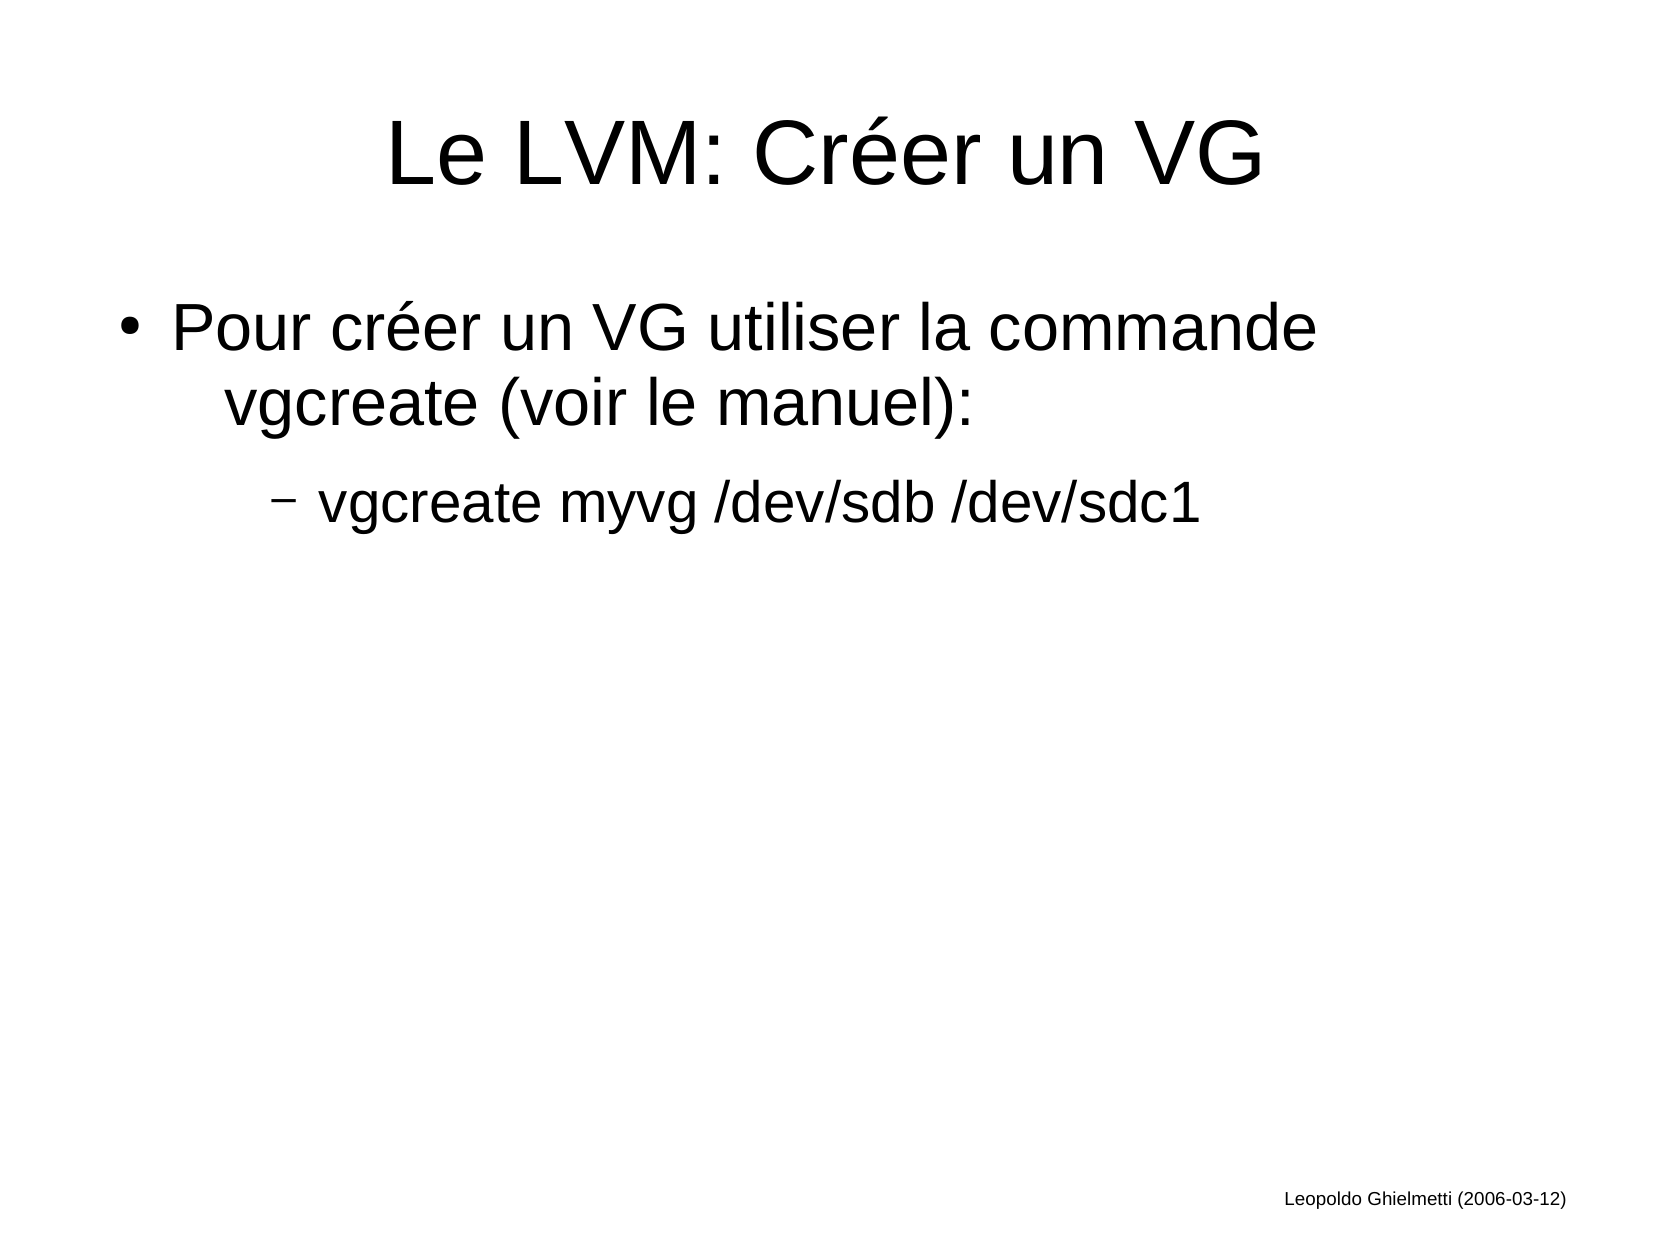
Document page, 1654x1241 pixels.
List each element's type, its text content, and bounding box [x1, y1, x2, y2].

text_box Leopoldo Ghielmetti (2006-03-12) [1269, 1181, 1595, 1217]
list Pour créer un VG utiliser la commande vgcreate (voir le manuel): vgcreate myvg /dev/sdb /dev/sdc1 [82, 290, 1571, 1109]
title Le LVM: Créer un VG [82, 49, 1571, 257]
